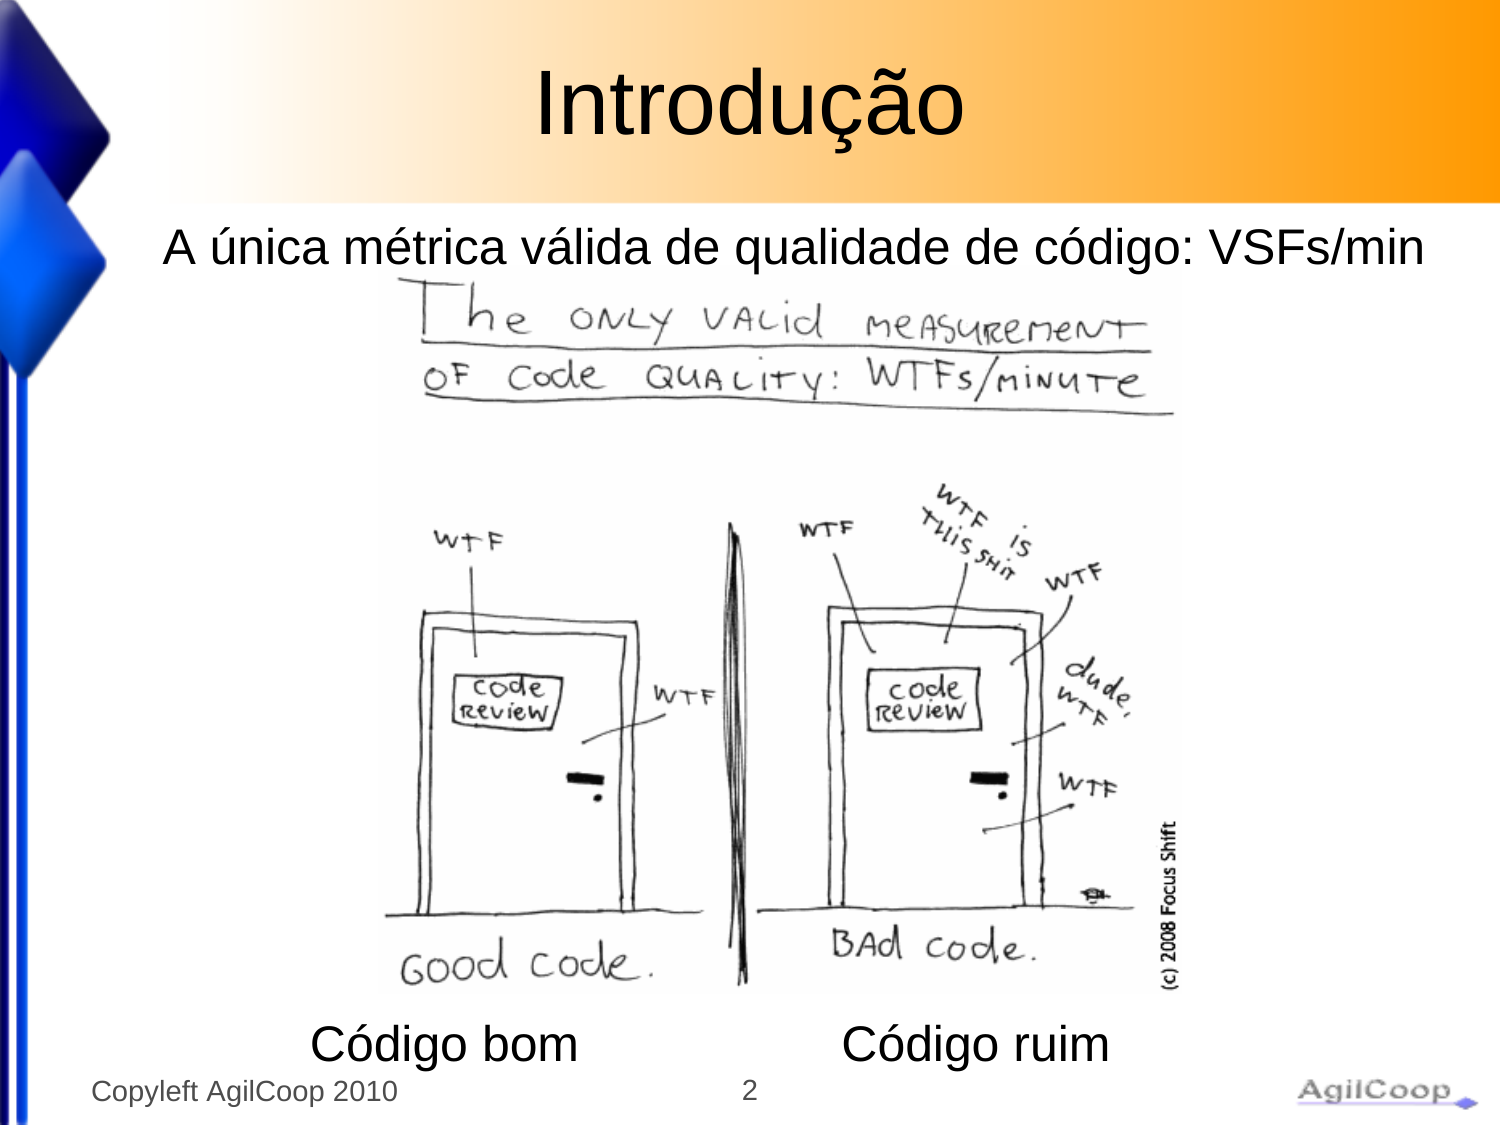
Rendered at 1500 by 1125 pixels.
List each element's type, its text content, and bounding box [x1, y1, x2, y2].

title Introdução [75, 8, 1426, 197]
text_box A única métrica válida de qualidade de código: VSFs/min [147, 206, 1477, 282]
picture [0, 0, 1500, 1125]
text_box Código ruim [826, 1003, 1270, 1079]
text_box Código bom [295, 1003, 739, 1079]
